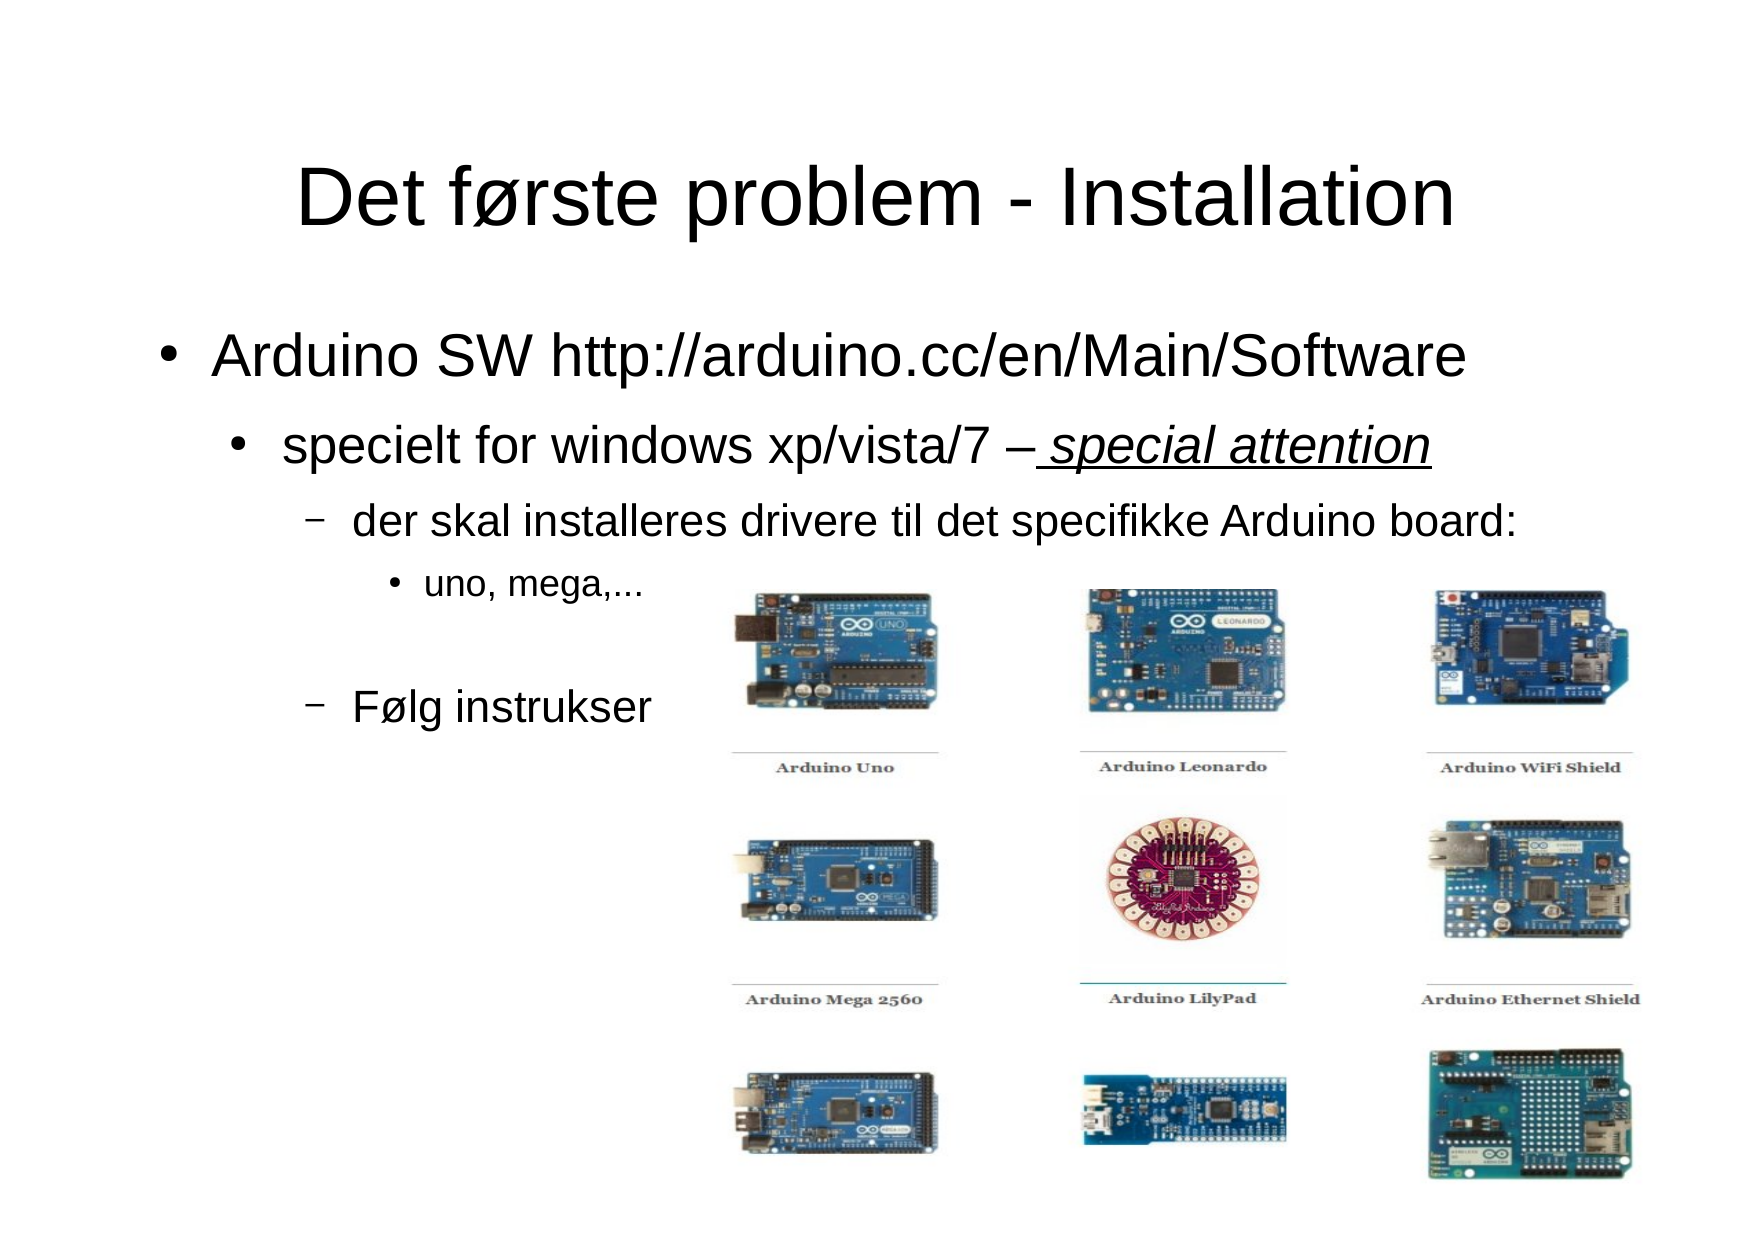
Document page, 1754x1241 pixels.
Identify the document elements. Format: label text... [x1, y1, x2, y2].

title Det første problem - Installation [140, 103, 1614, 291]
list Arduino SW http://arduino.cc/en/Main/Software specielt for windows xp/vista/7 – special attention der skal installeres drivere til det specifikke Arduino board: uno, mega,... Følg instrukser [140, 321, 1614, 1063]
picture [629, 589, 1724, 1199]
